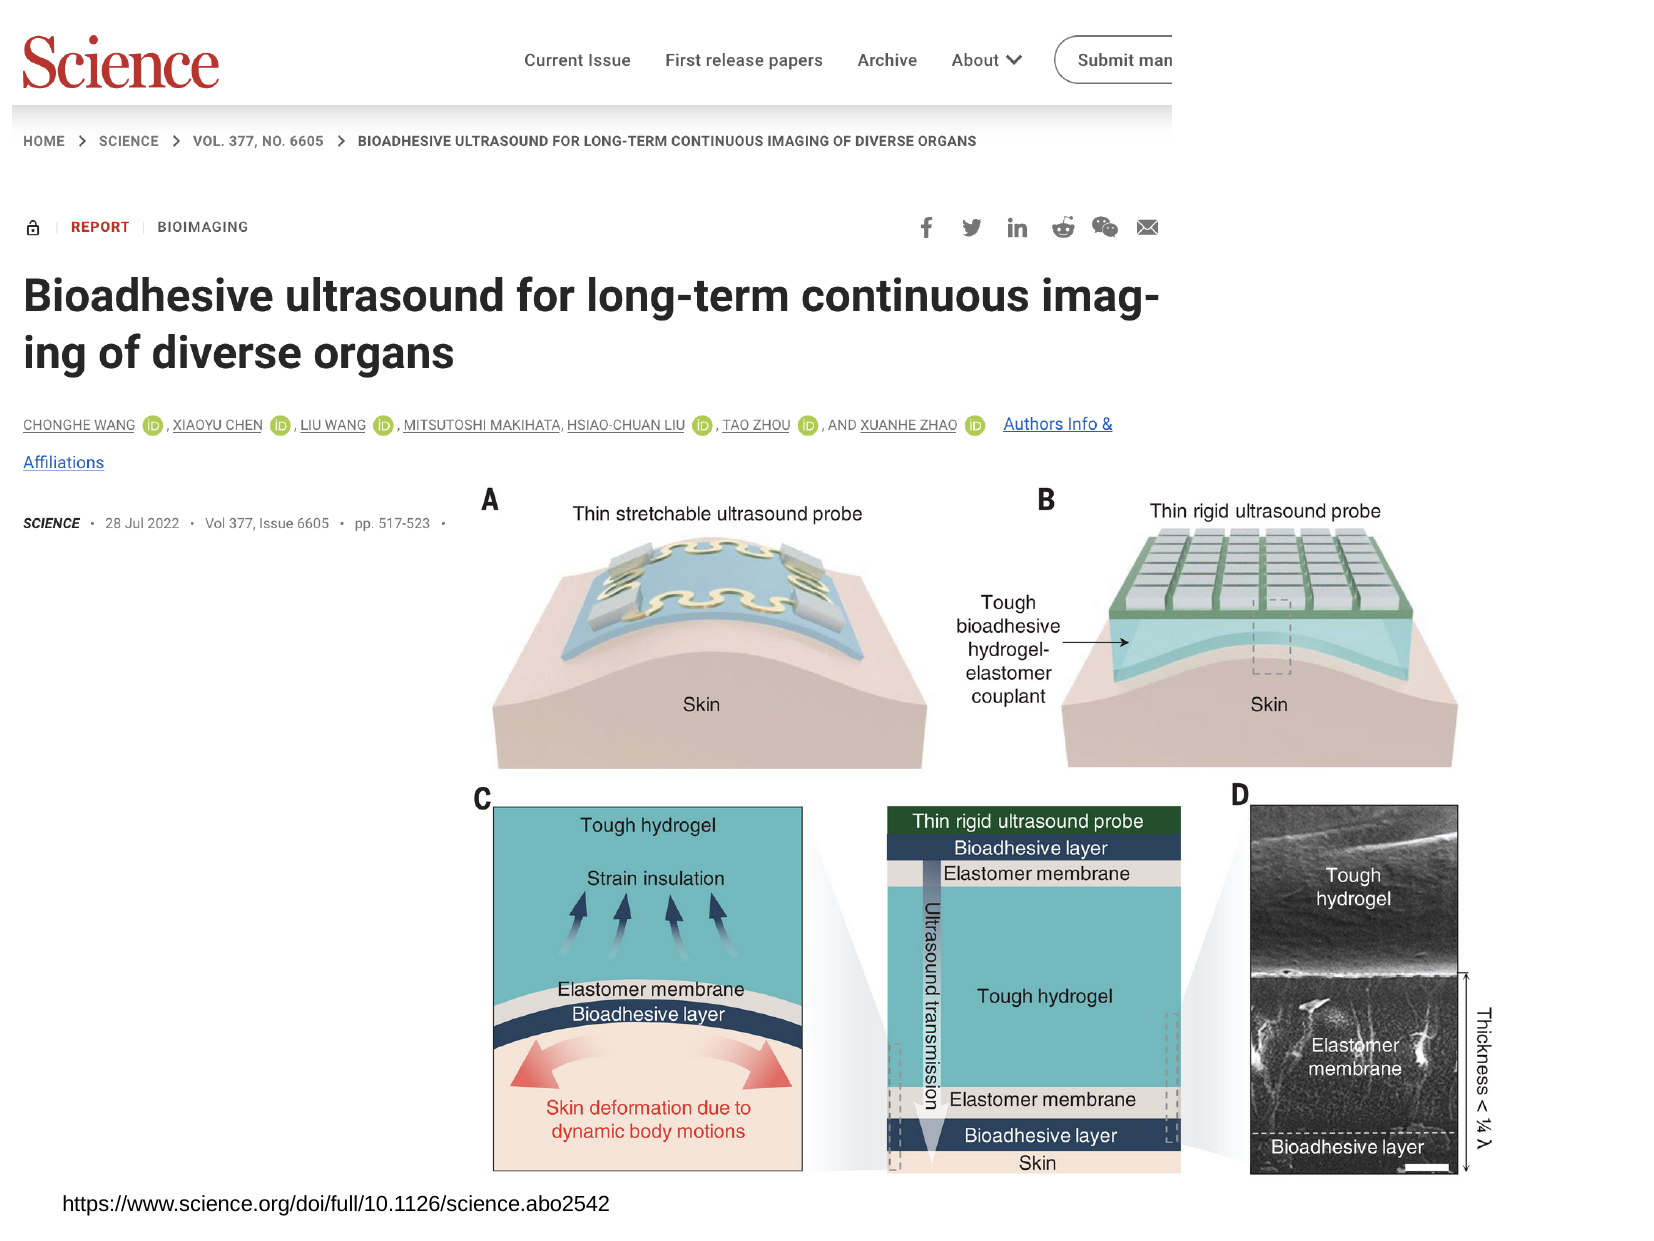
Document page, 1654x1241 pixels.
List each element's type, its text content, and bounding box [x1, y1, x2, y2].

text_box https://www.science.org/doi/full/10.1126/science.abo2542 [47, 1184, 1113, 1224]
picture [12, 22, 1506, 1185]
